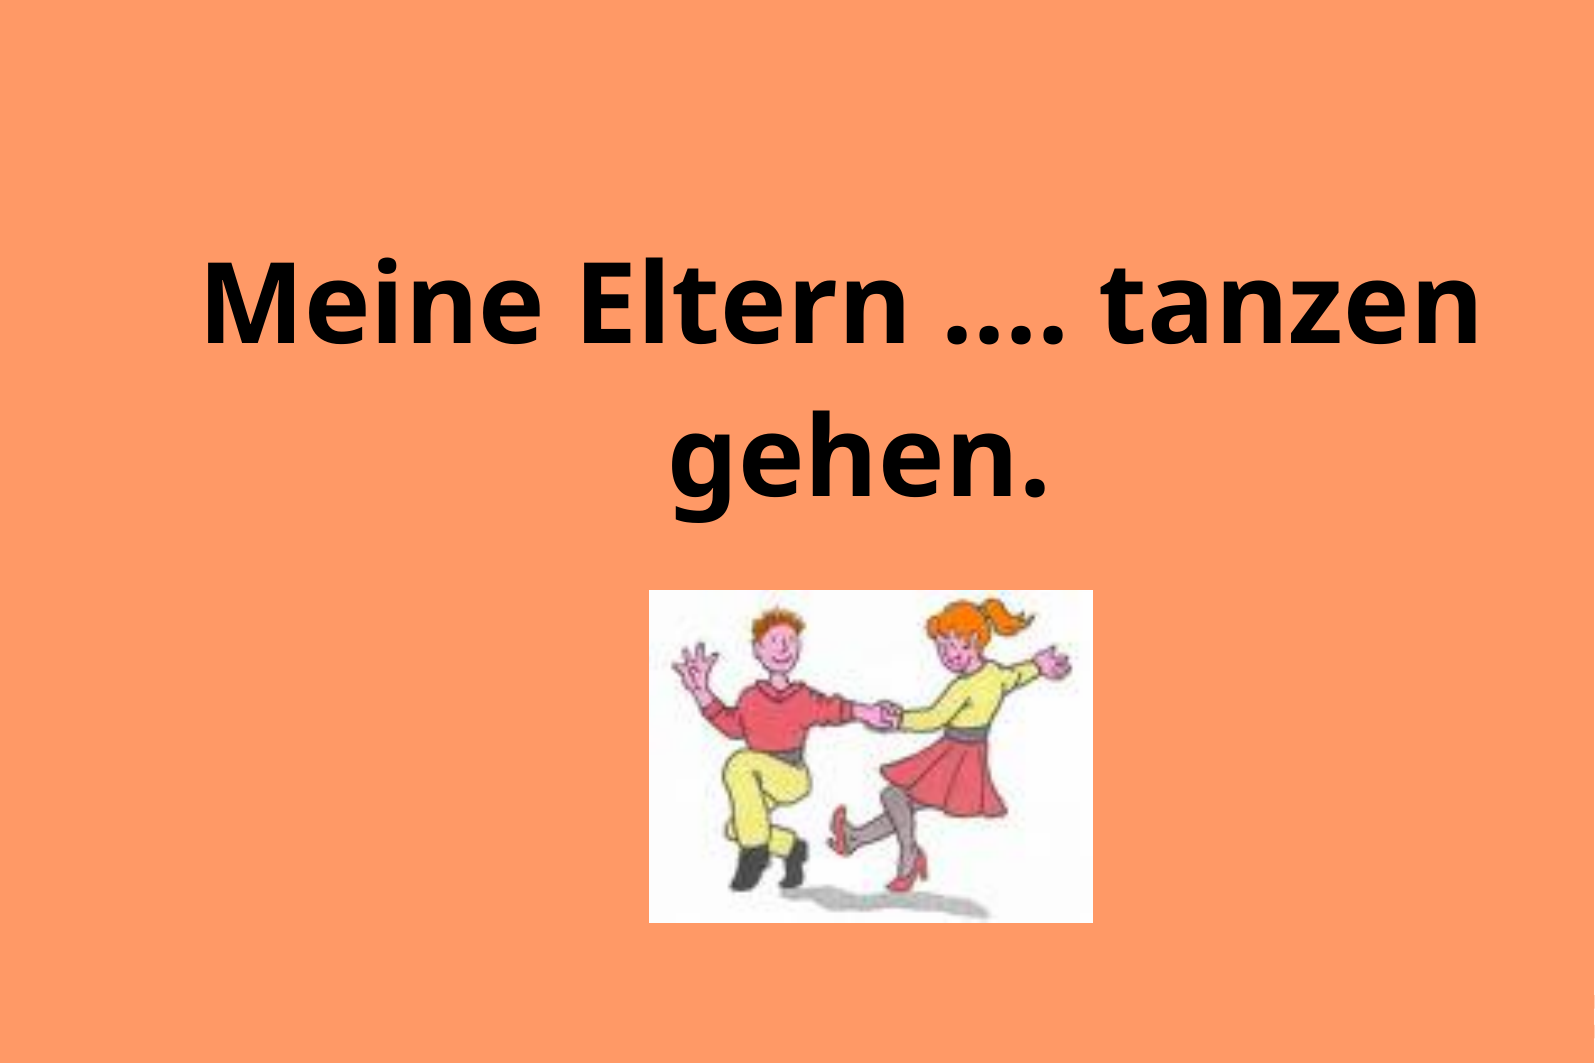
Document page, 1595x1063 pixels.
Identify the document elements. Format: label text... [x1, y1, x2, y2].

picture [649, 590, 1093, 923]
subtitle Meine Eltern .... tanzen gehen. [147, 0, 1536, 842]
